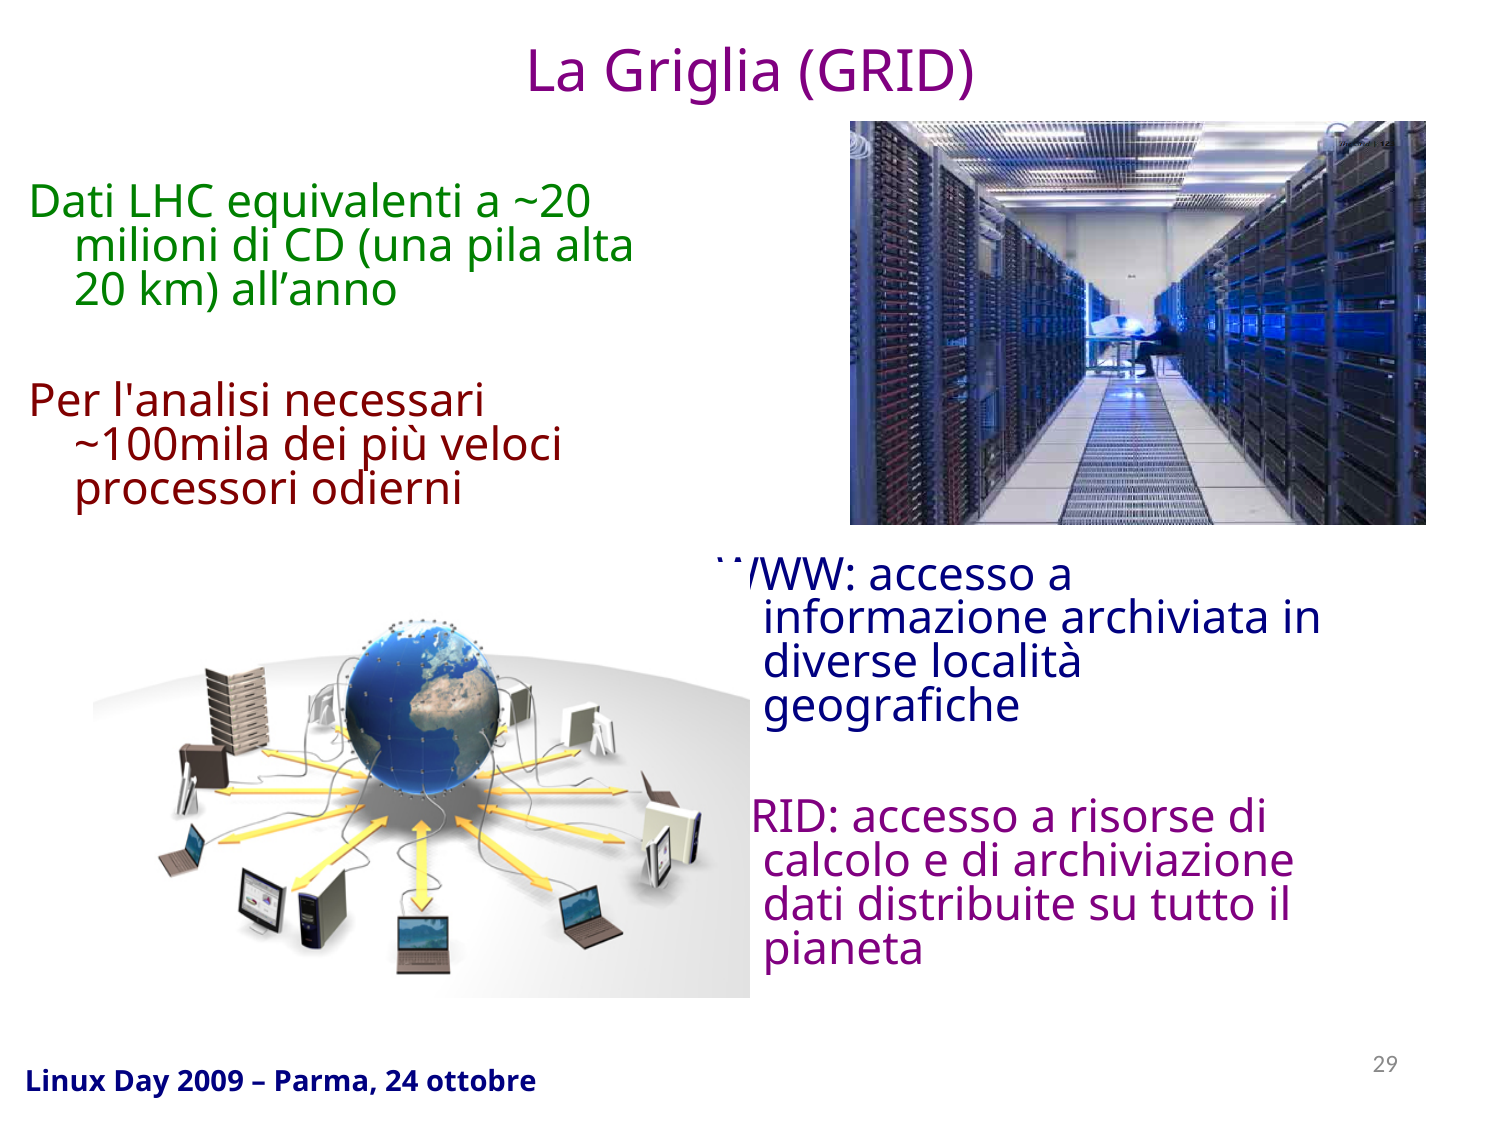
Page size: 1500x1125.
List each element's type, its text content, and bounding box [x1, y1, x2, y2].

text_box La Griglia (GRID)‏ [112, 3, 1388, 122]
text_box Dati LHC equivalenti a ~20 milioni di CD (una pila alta 20 km) all’anno Per l'analisi necessari ~100mila dei più veloci processori odierni [13, 174, 685, 528]
picture [93, 562, 751, 998]
text_box WWW: accesso a informazione archiviata in diverse località geografiche GRID: accesso a risorse di calcolo e di archiviazione dati distribuite su tutto il pianeta [702, 547, 1365, 1044]
picture [850, 121, 1426, 526]
